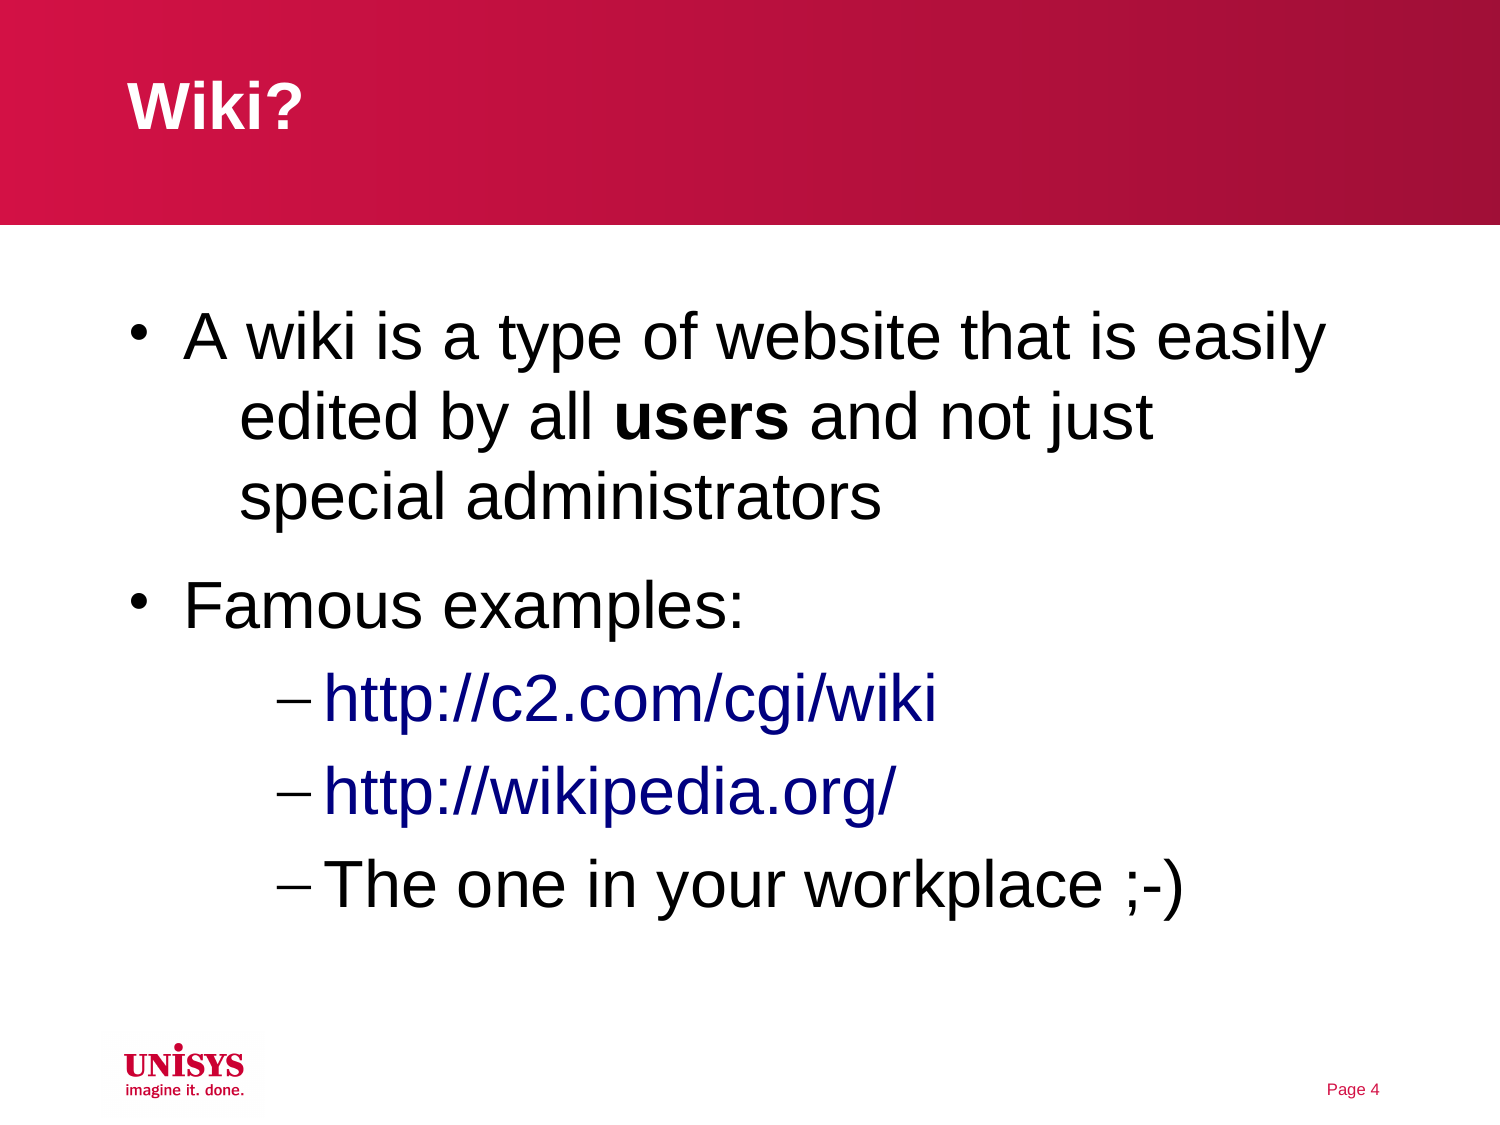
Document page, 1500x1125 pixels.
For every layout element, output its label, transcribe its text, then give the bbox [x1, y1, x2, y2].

list A wiki is a type of website that is easily edited by all users and not just special administrators Famous examples: http://c2.com/cgi/wiki http://wikipedia.org/ The one in your workplace ;-) [112, 284, 1387, 1028]
title Wiki? [112, 21, 1387, 195]
picture [101, 1031, 265, 1118]
